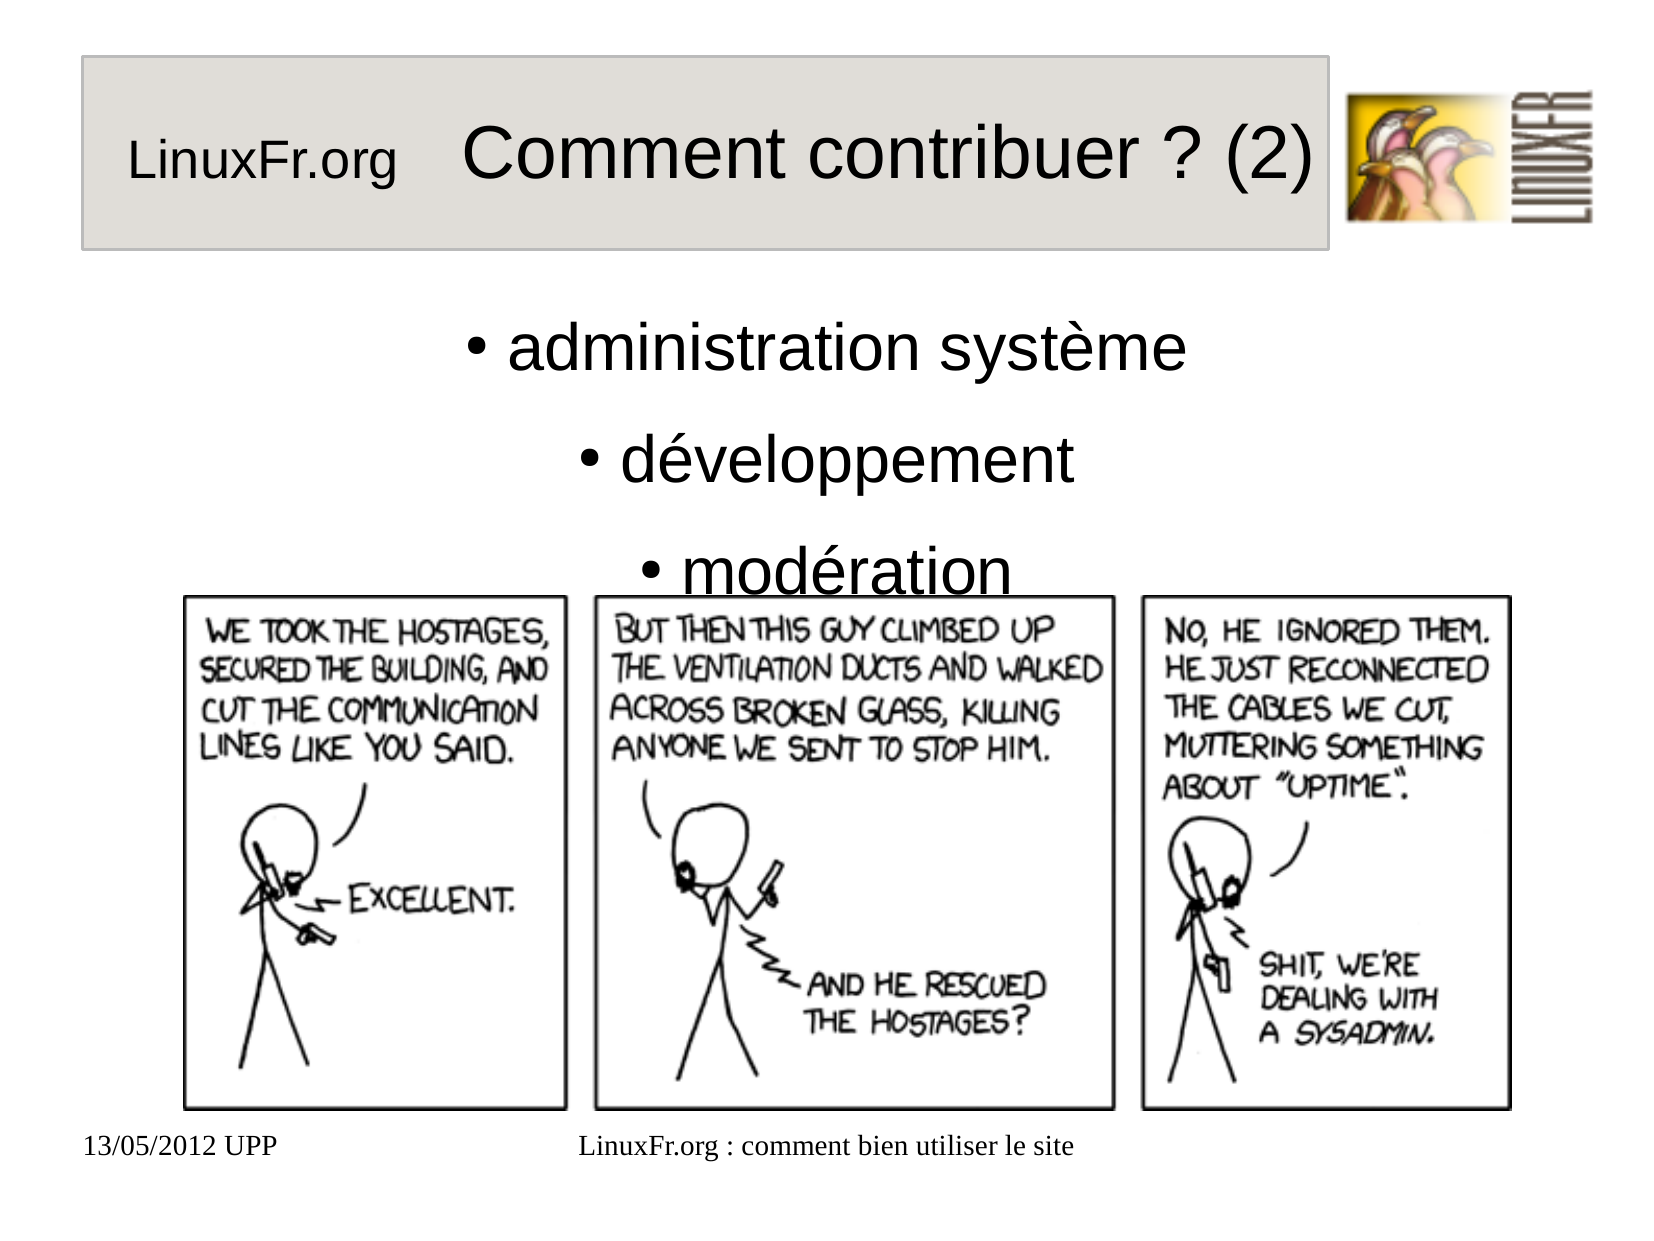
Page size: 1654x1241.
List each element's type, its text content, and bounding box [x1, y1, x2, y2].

title LinuxFr.org Comment contribuer ? (2) [82, 56, 1329, 250]
subtitle administration système développement modération [82, 272, 1571, 1077]
picture [183, 595, 1512, 1111]
picture [1341, 88, 1601, 229]
